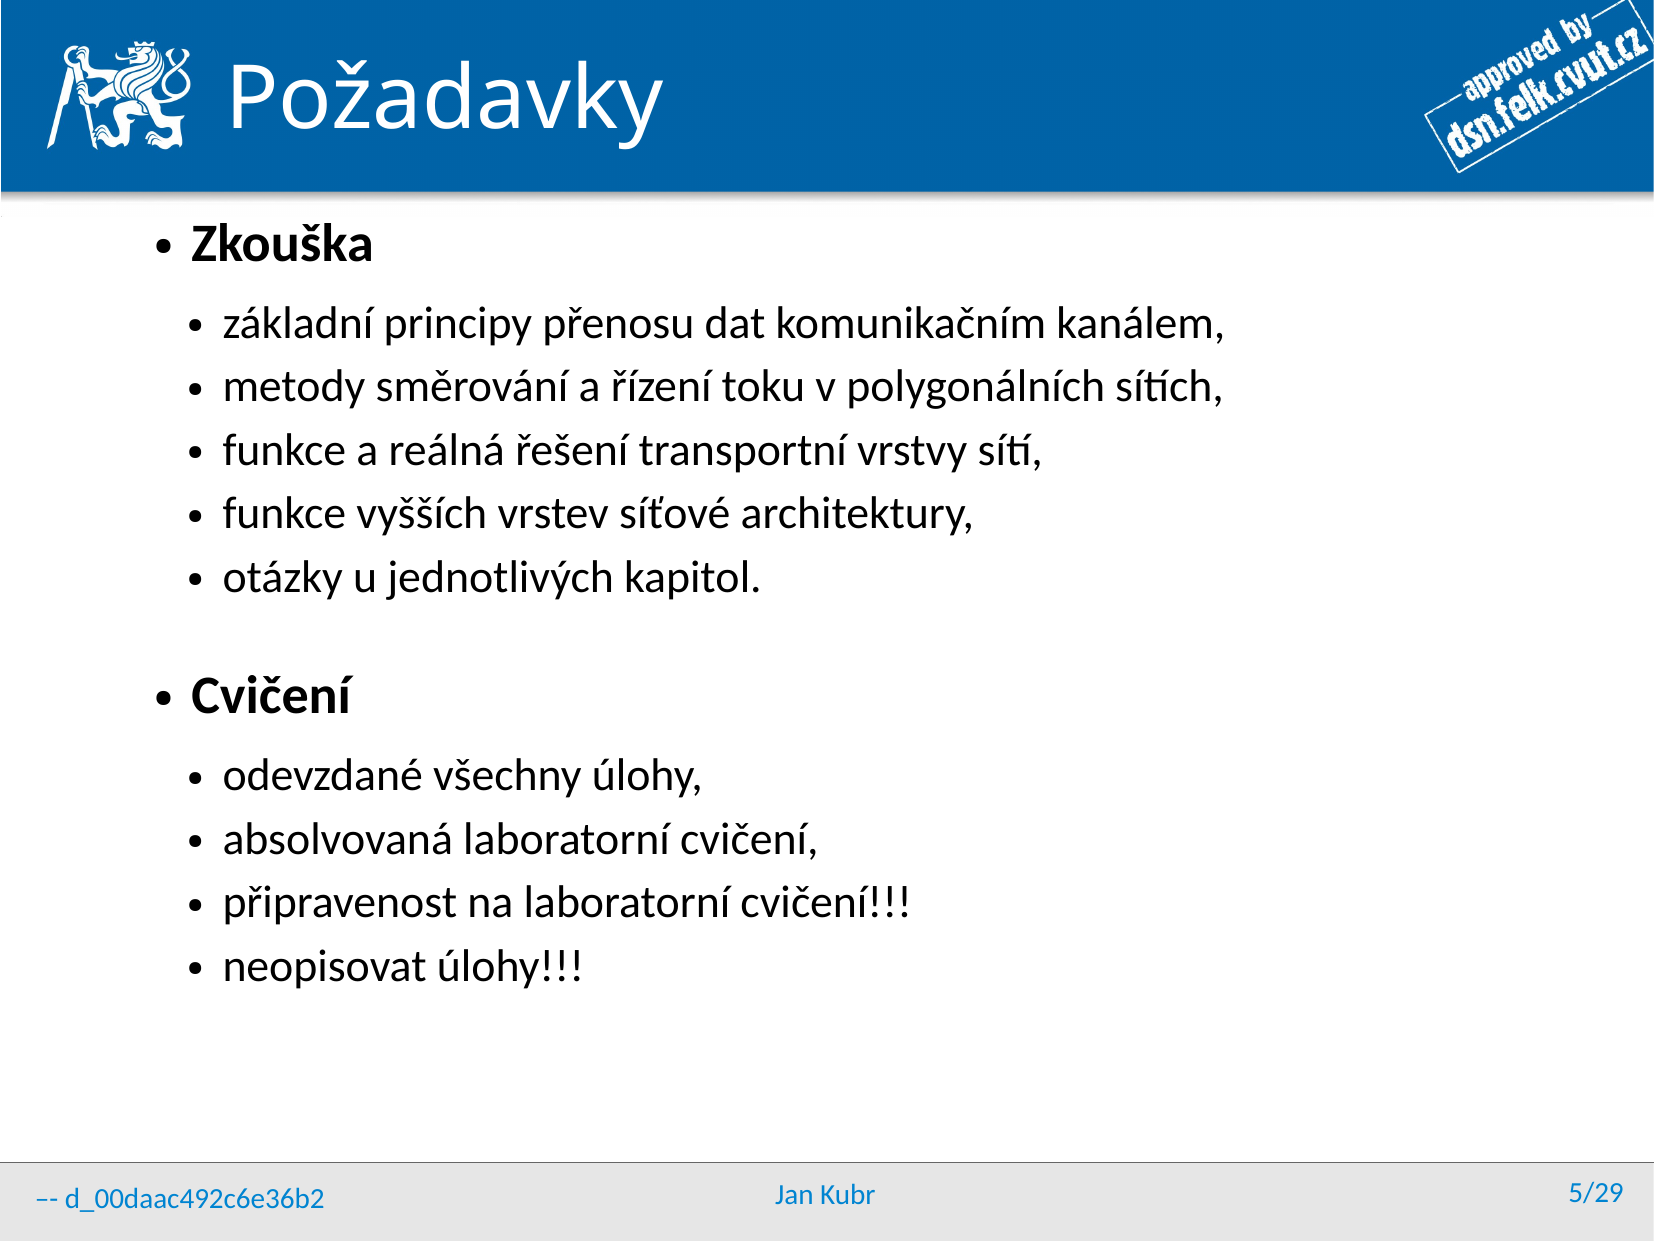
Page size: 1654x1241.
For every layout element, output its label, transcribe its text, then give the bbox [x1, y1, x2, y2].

picture [1, 0, 1654, 217]
list Zkouška základní principy přenosu dat komunikačním kanálem, metody směrování a řízení toku v polygonálních sítích, funkce a reálná řešení transportní vrstvy sítí, funkce vyšších vrstev síťové architektury, otázky u jednotlivých kapitol. Cvičení odevzdané všechny úlohy, absolvovaná laboratorní cvičení, připravenost na laboratorní cvičení!!! neopisovat úlohy!!! [116, 220, 1529, 1172]
title Požadavky [225, 0, 1426, 188]
